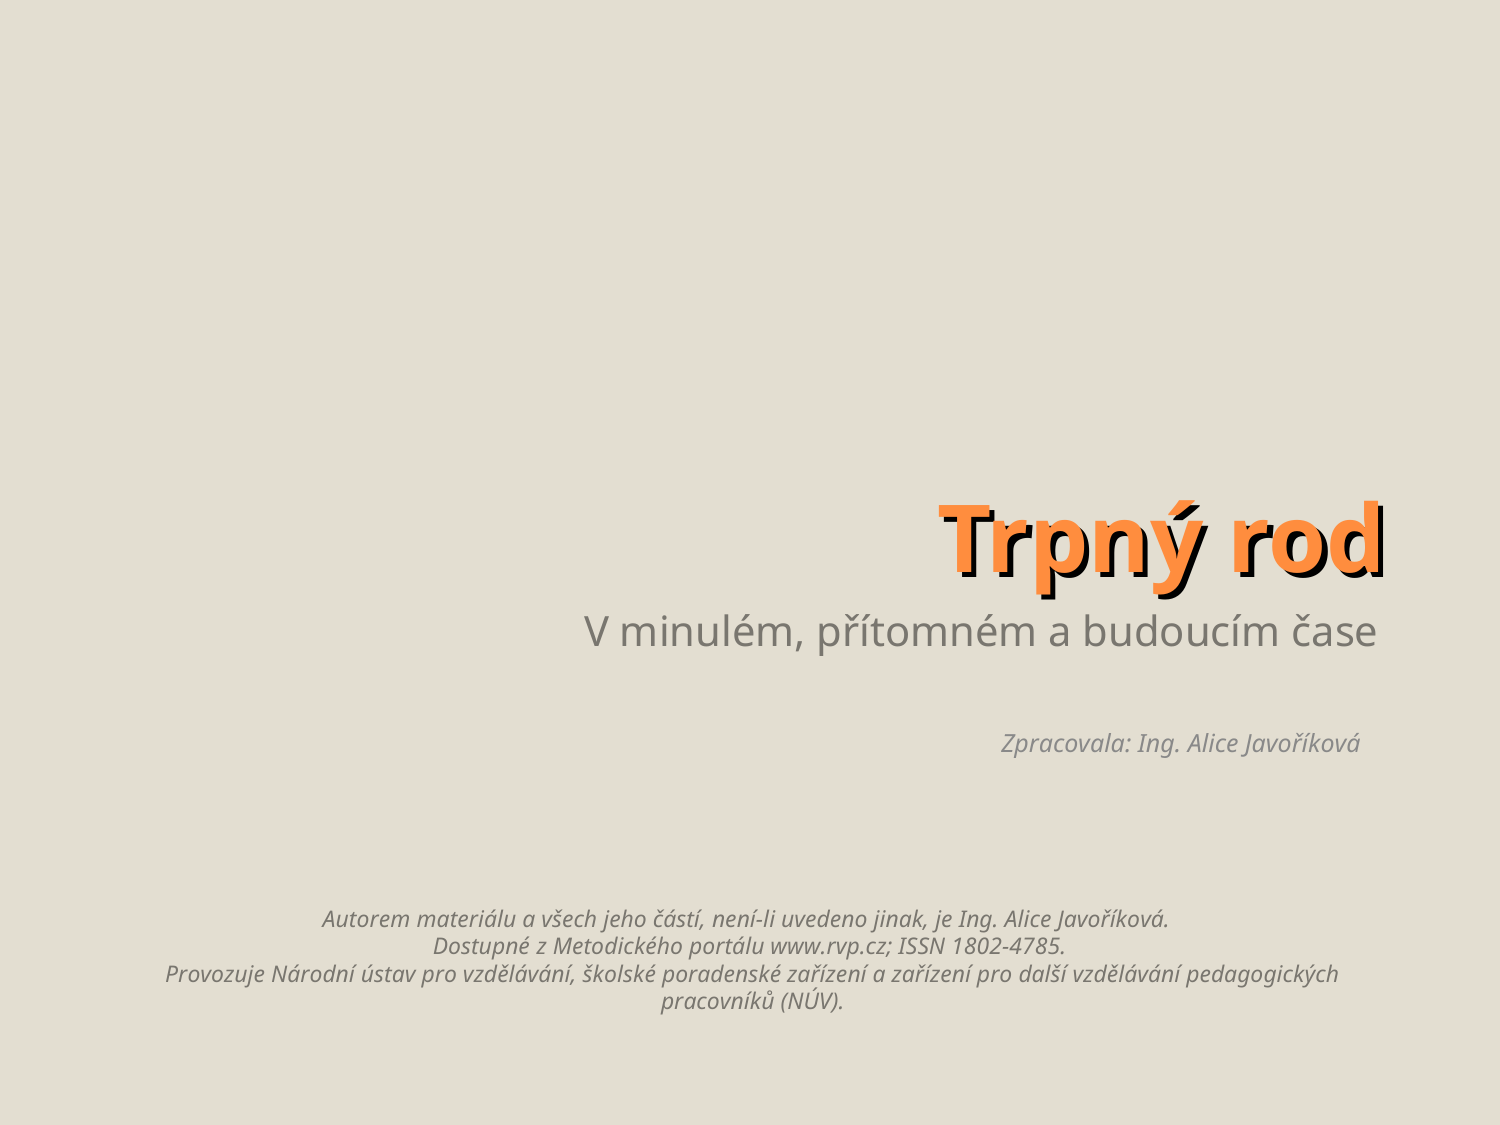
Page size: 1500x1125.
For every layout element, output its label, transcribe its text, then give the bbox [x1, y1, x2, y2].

title Trpný rod [118, 298, 1394, 599]
text_box V minulém, přítomném a budoucím čase [118, 604, 1394, 755]
text_box Autorem materiálu a všech jeho částí, není-li uvedeno jinak, je Ing. Alice Javoříková. Dostupné z Metodického portálu www.rvp.cz; ISSN 1802-4785. Provozuje Národní ústav pro vzdělávání, školské poradenské zařízení a zařízení pro další vzdělávání pedagogických pracovníků (NÚV). [129, 896, 1371, 1023]
text_box Zpracovala: Ing. Alice Javoříková [862, 720, 1377, 787]
